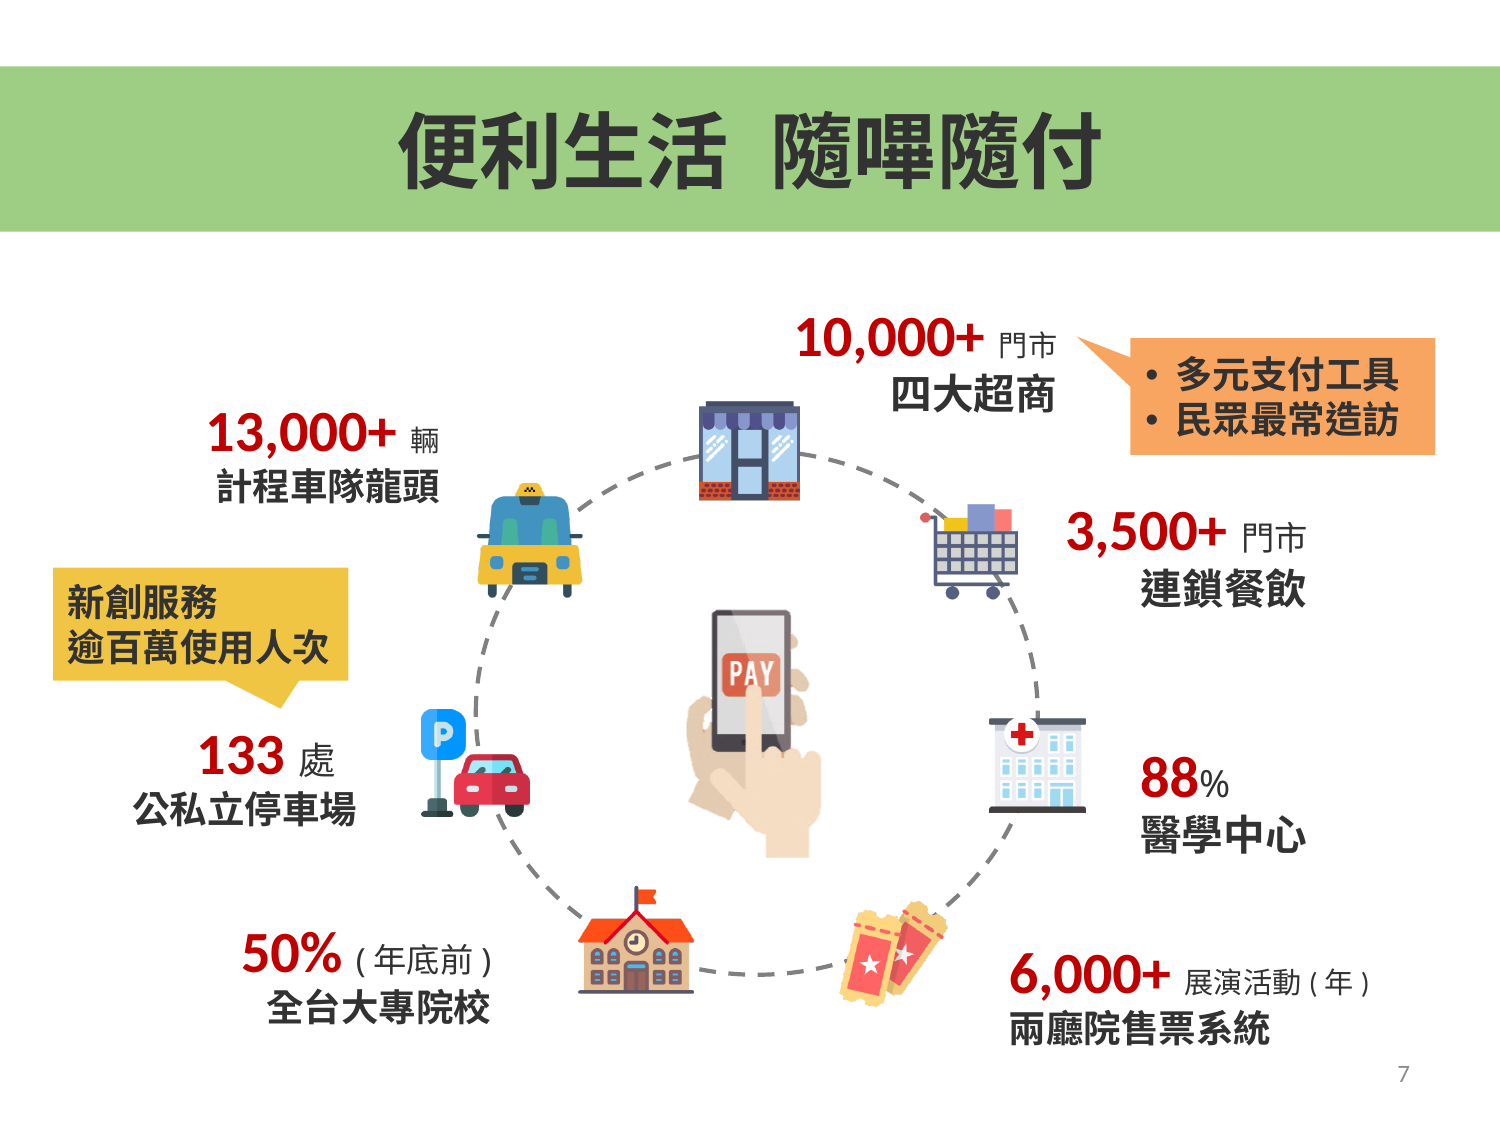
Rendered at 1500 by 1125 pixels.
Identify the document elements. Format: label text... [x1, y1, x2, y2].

picture [679, 607, 824, 858]
text_box 便利生活 隨嗶隨付 [0, 66, 1500, 232]
text_box 3,500+門市 連鎖餐飲 [1033, 485, 1323, 621]
text_box 6,000+展演活動(年) 兩廳院售票系統 [994, 927, 1471, 1058]
text_box 多元支付工具 民眾最常造訪 [1076, 336, 1436, 455]
text_box 133處 公私立停車場 [100, 709, 372, 839]
picture [699, 400, 800, 501]
text_box [475, 453, 1038, 975]
picture [578, 881, 694, 998]
slide_number <編號> [1074, 1042, 1425, 1103]
picture [459, 463, 600, 604]
picture [989, 716, 1086, 813]
picture [421, 709, 530, 818]
picture [920, 503, 1018, 600]
text_box 50% (年底前) 全台大專院校 [226, 906, 507, 1037]
text_box 13,000+輛 計程車隊龍頭 [128, 385, 455, 516]
text_box 新創服務 逾百萬使用人次 [53, 567, 349, 709]
text_box 88% 醫學中心 [1125, 731, 1350, 867]
picture [839, 899, 948, 1008]
text_box 10,000+門市 四大超商 [688, 290, 1073, 426]
